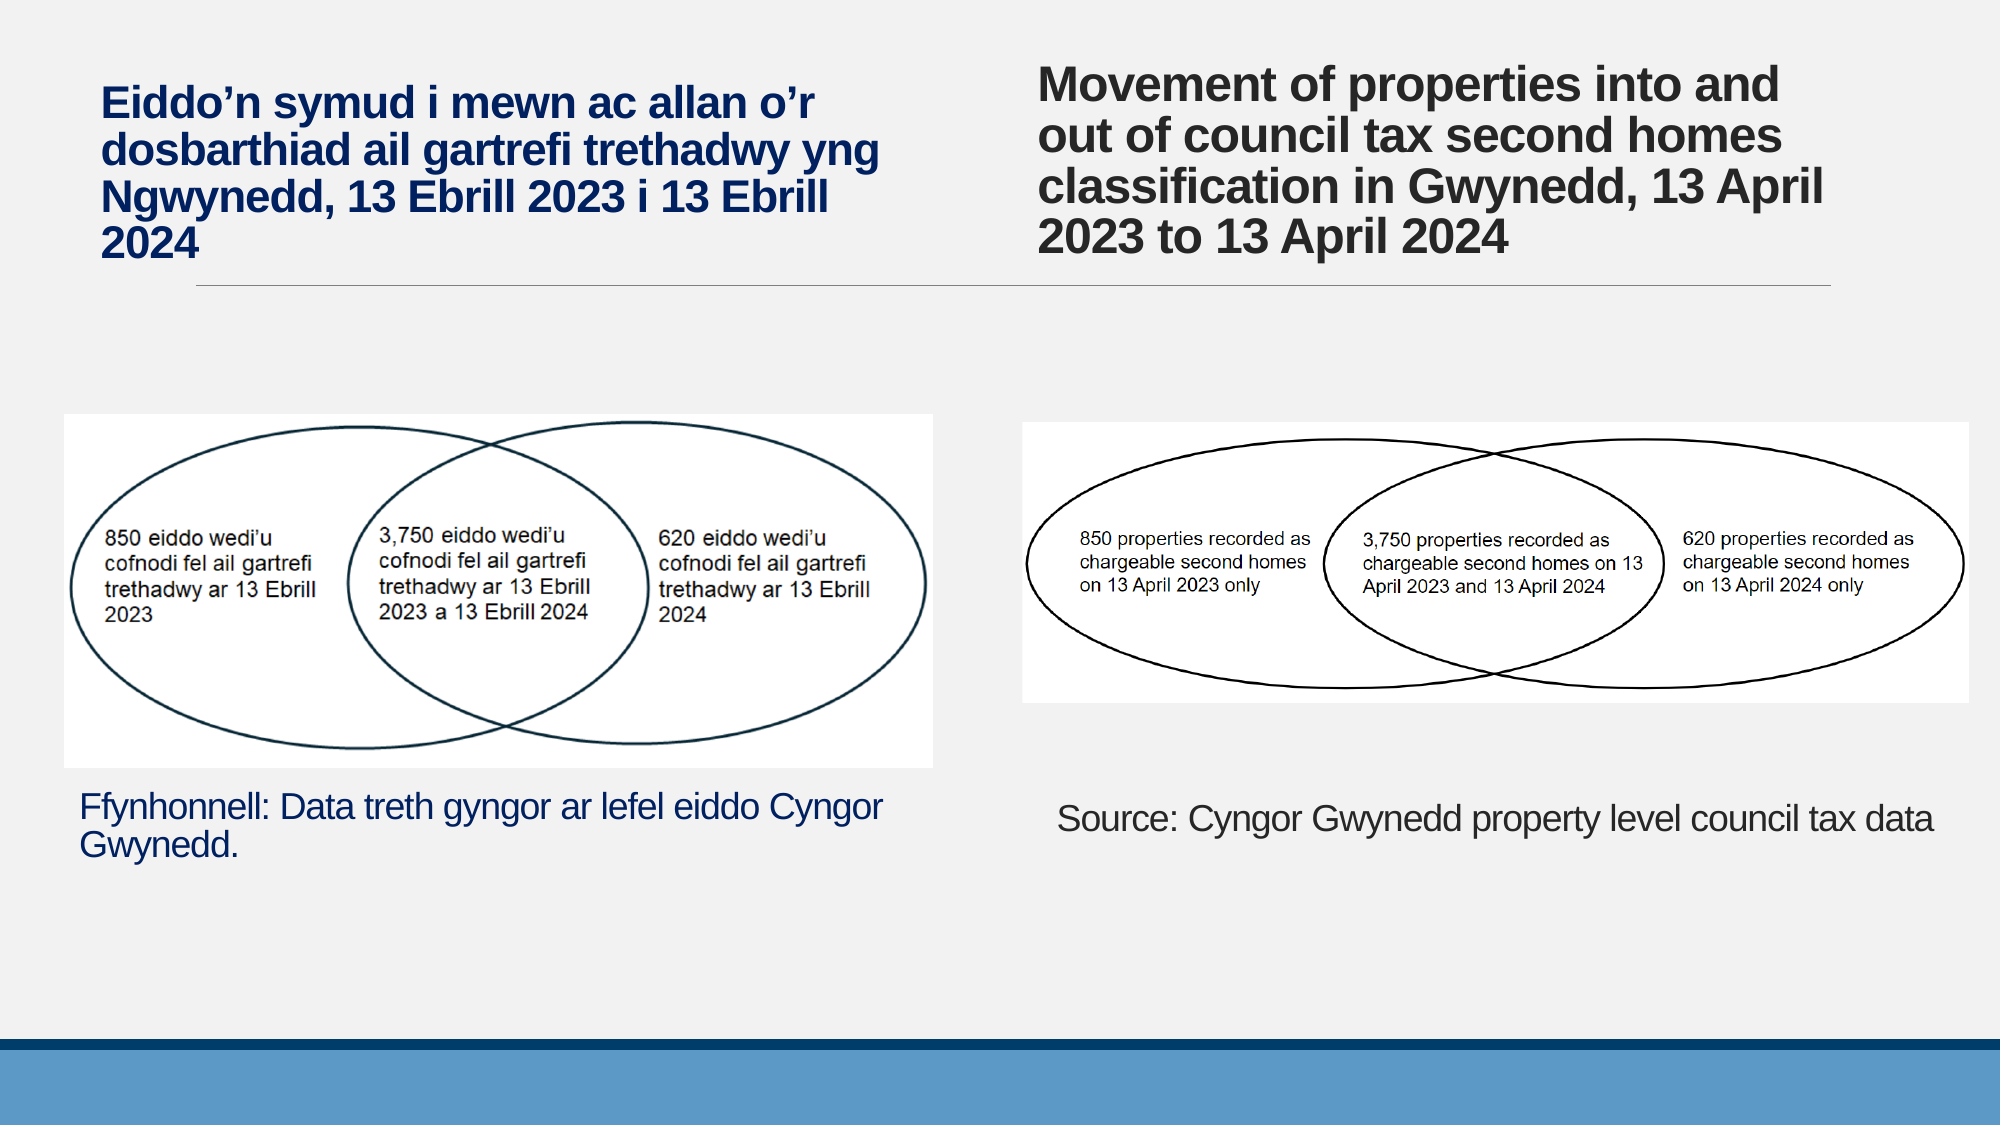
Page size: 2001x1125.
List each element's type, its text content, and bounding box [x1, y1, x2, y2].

picture [1022, 422, 1969, 703]
picture [64, 414, 933, 768]
text_box Movement of properties into and out of council tax second homes classification in Gwynedd, 13 April 2023 to 13 April 2024 [1022, 44, 1849, 281]
text_box Ffynhonnell: Data treth gyngor ar lefel eiddo Cyngor Gwynedd. [64, 739, 1023, 915]
title Eiddo’n symud i mewn ac allan o’r dosbarthiad ail gartrefi trethadwy yng Ngwynedd, 13 Ebrill 2023 i 13 Ebrill 2024 [85, 72, 912, 278]
text_box Source: Cyngor Gwynedd property level council tax data [1041, 732, 2000, 908]
